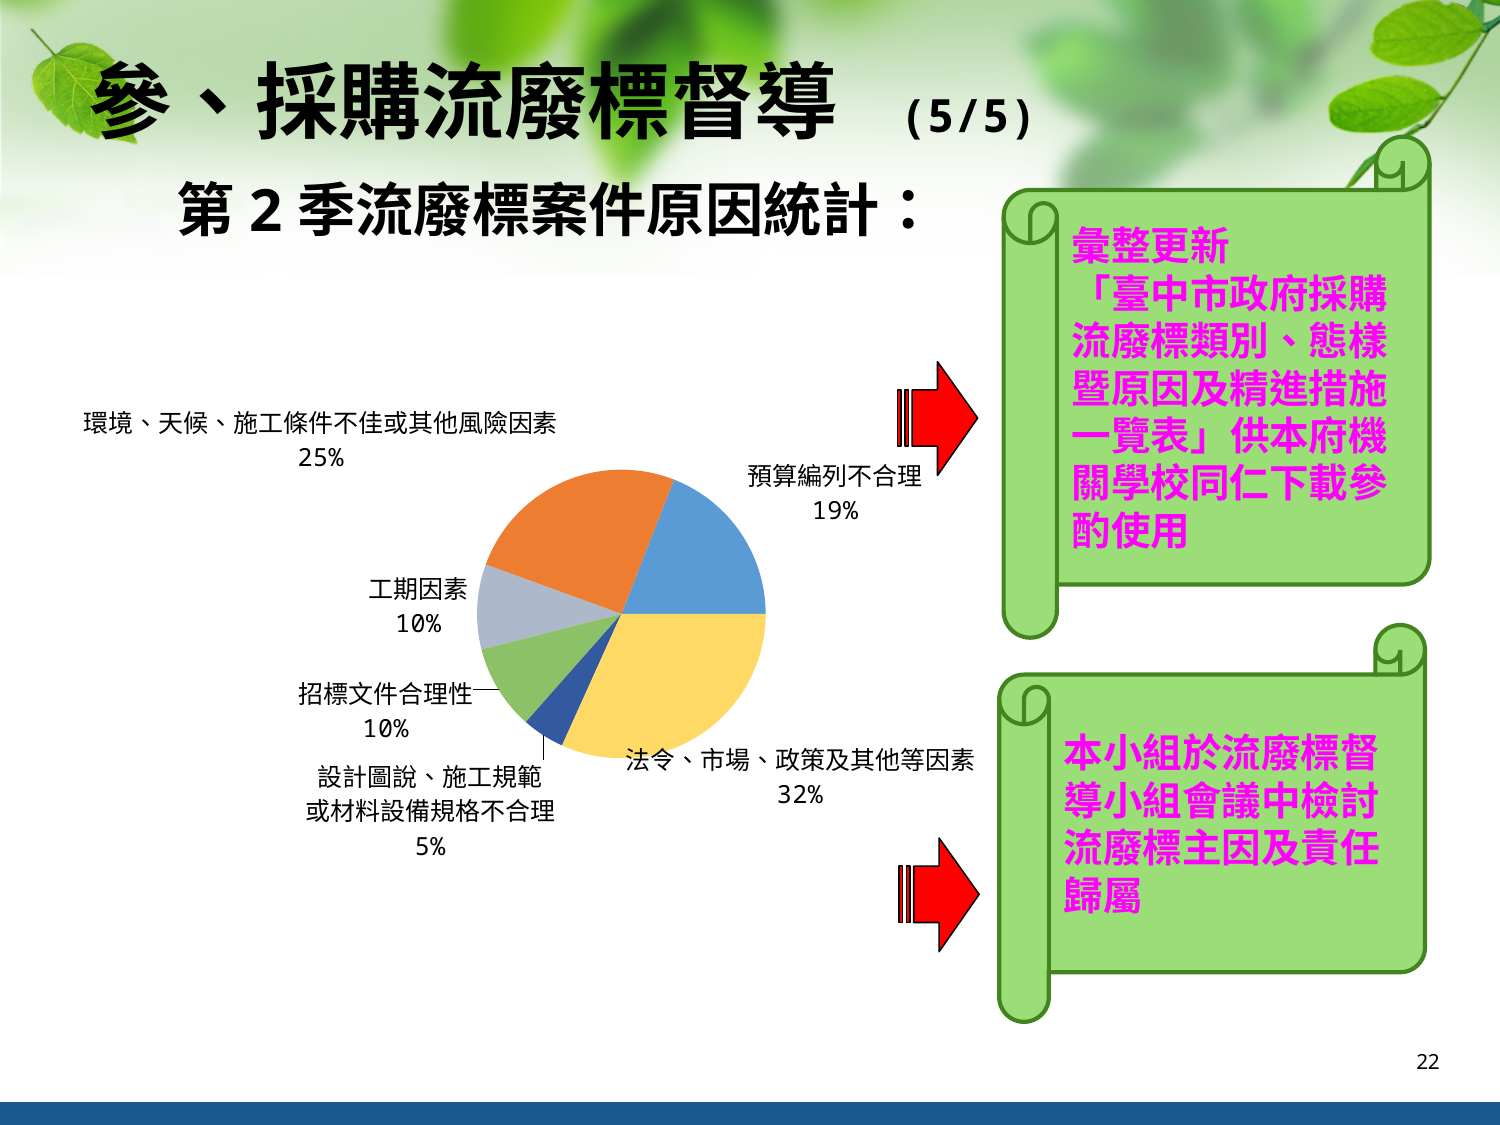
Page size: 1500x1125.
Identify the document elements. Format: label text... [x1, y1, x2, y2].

chart [73, 261, 976, 989]
text_box [913, 837, 980, 952]
text_box 第2季流廢標案件原因統計： [161, 166, 1339, 251]
text_box 彙整更新 「臺中市政府採購流廢標類別、態樣暨原因及精進措施一覽表」供本府機關學校同仁下載參酌使用 [1003, 136, 1430, 638]
text_box [898, 866, 903, 923]
text_box 本小組於流廢標督導小組會議中檢討流廢標主因及責任歸屬 [999, 624, 1426, 1022]
text_box [1401, 1041, 1489, 1082]
text_box 參、採購流廢標督導 (5/5) [73, 36, 1277, 162]
text_box [906, 866, 911, 923]
